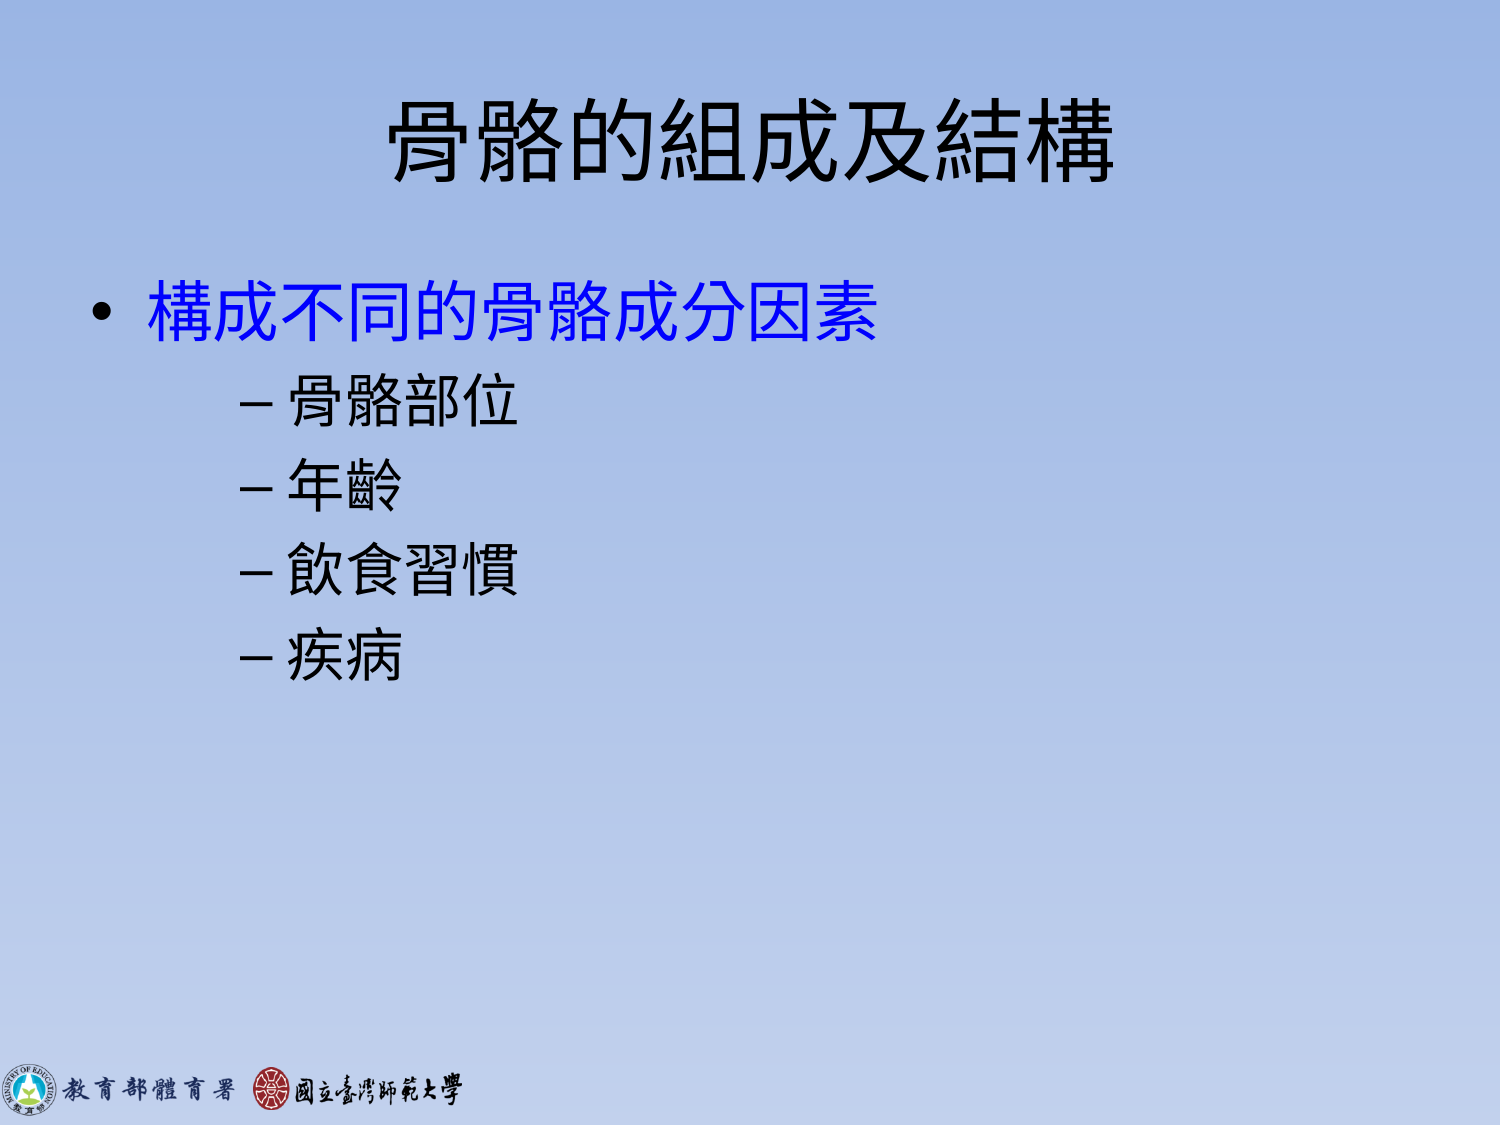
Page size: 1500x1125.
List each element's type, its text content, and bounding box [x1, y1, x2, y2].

list 構成不同的骨骼成分因素 骨骼部位 年齡 飲食習慣 疾病 [75, 262, 1426, 1005]
title 骨骼的組成及結構 [75, 45, 1426, 233]
